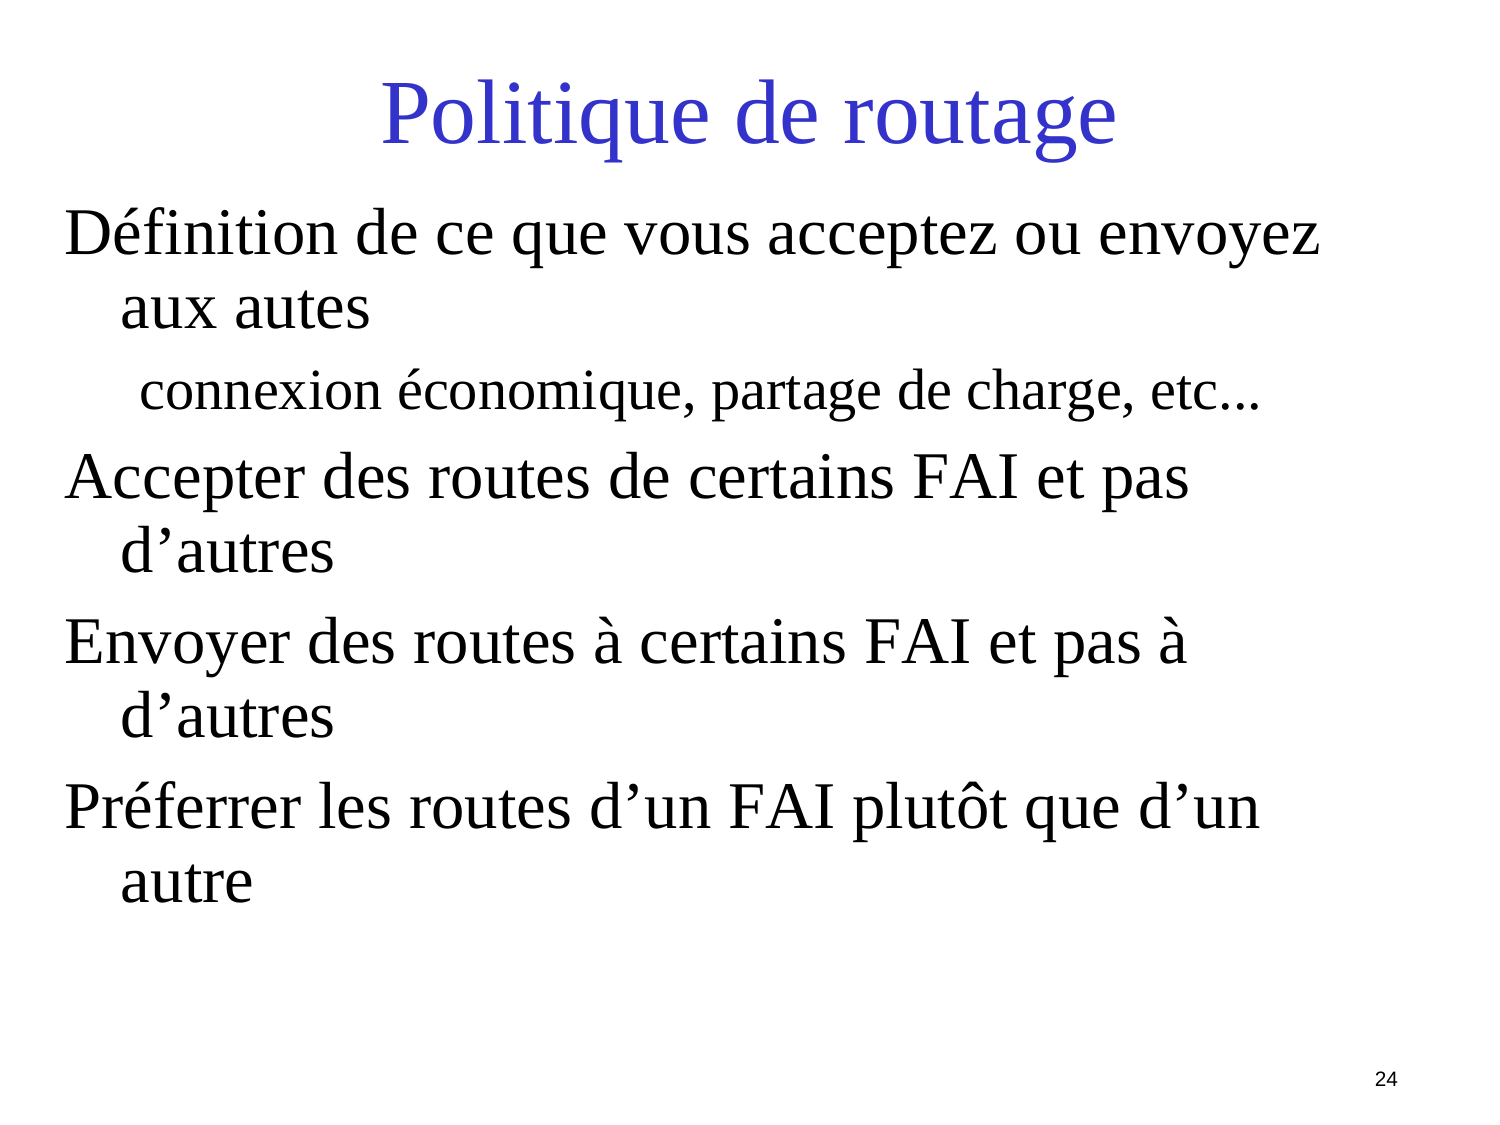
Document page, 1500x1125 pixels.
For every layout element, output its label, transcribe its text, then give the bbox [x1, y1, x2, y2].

title Politique de routage [112, 37, 1388, 188]
list Définition de ce que vous acceptez ou envoyez aux autes connexion économique, partage de charge, etc... Accepter des routes de certains FAI et pas d’autres Envoyer des routes à certains FAI et pas à d’autres Préferrer les routes d’un FAI plutôt que d’un autre [50, 187, 1375, 1074]
